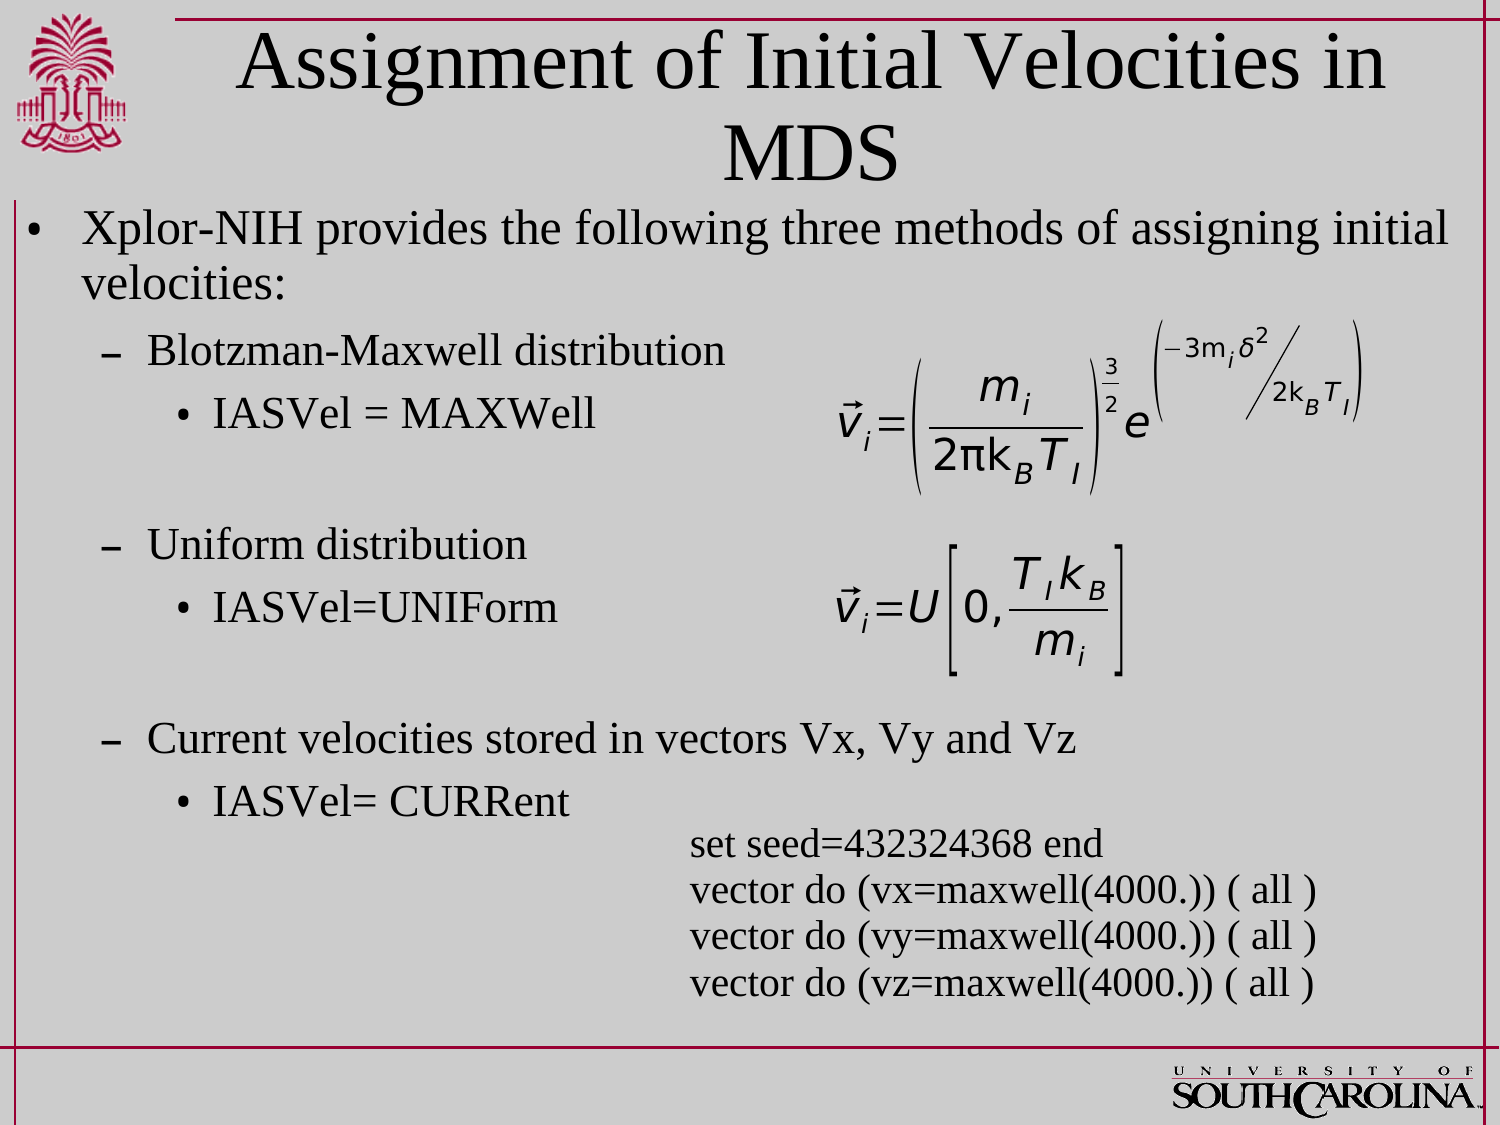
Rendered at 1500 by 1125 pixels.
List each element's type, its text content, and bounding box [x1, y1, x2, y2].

list Xplor-NIH provides the following three methods of assigning initial velocities: Blotzman-Maxwell distribution IASVel = MAXWell Uniform distribution IASVel=UNIForm Current velocities stored in vectors Vx, Vy and Vz IASVel= CURRent [24, 200, 1476, 827]
text_box set seed=432324368 end vector do (vx=maxwell(4000.)) ( all ) vector do (vy=maxwell(4000.)) ( all ) vector do (vz=maxwell(4000.)) ( all ) [675, 812, 1426, 1013]
picture [12, 12, 131, 155]
picture [1162, 1049, 1483, 1125]
chart [822, 543, 1137, 680]
title Assignment of Initial Velocities in MDS [174, 13, 1450, 199]
chart [825, 319, 1376, 498]
